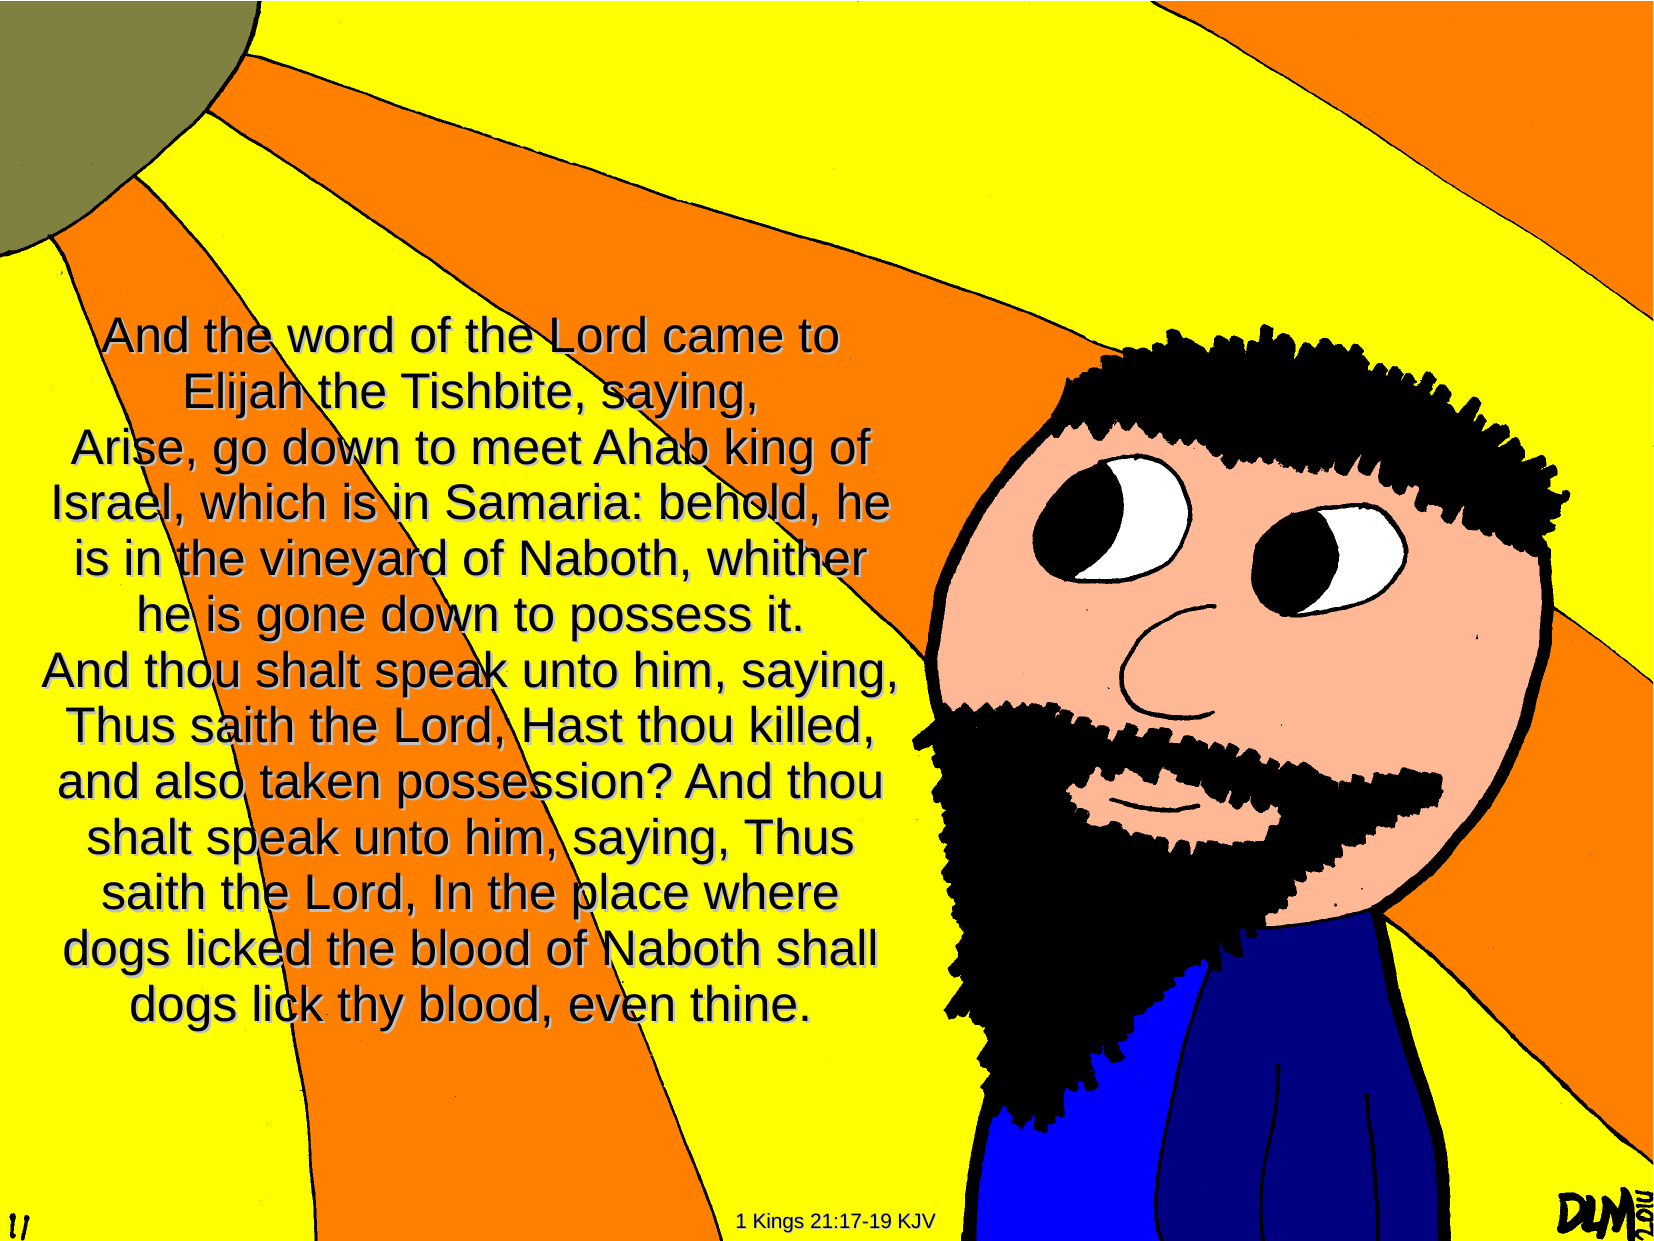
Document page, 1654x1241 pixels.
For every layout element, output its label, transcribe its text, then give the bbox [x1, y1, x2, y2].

picture [0, 1, 1654, 1241]
text_box And the word of the Lord came to Elijah the Tishbite, saying, Arise, go down to meet Ahab king of Israel, which is in Samaria: behold, he is in the vineyard of Naboth, whither he is gone down to possess it. And thou shalt speak unto him, saying, Thus saith the Lord, Hast thou killed, and also taken possession? And thou shalt speak unto him, saying, Thus saith the Lord, In the place where dogs licked the blood of Naboth shall dogs lick thy blood, even thine. [26, 300, 916, 1040]
text_box 1 Kings 21:17-19 KJV [720, 1202, 961, 1241]
